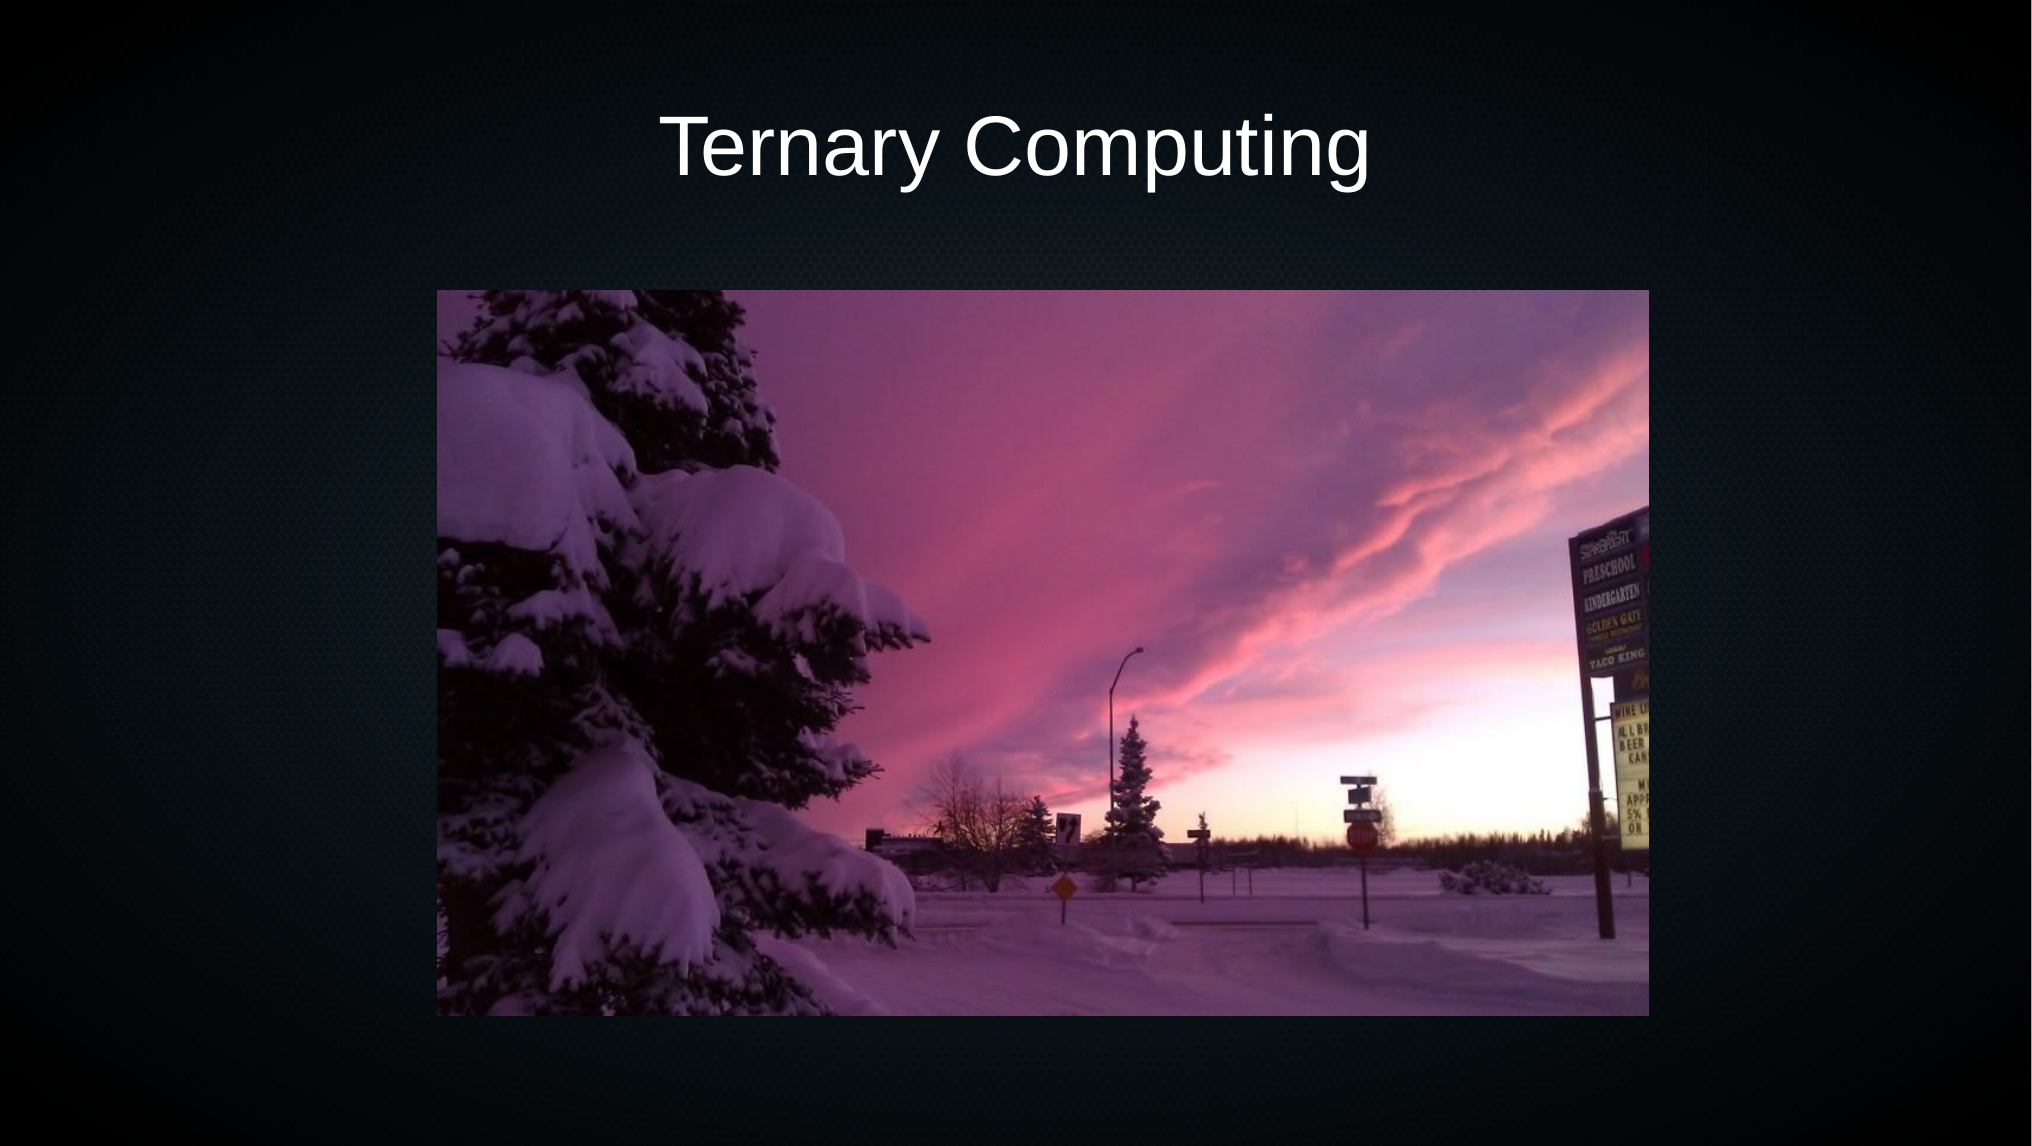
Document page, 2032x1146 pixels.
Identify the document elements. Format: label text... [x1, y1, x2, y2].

text_box Ternary Computing [101, 45, 1930, 237]
picture [0, 0, 2032, 1146]
